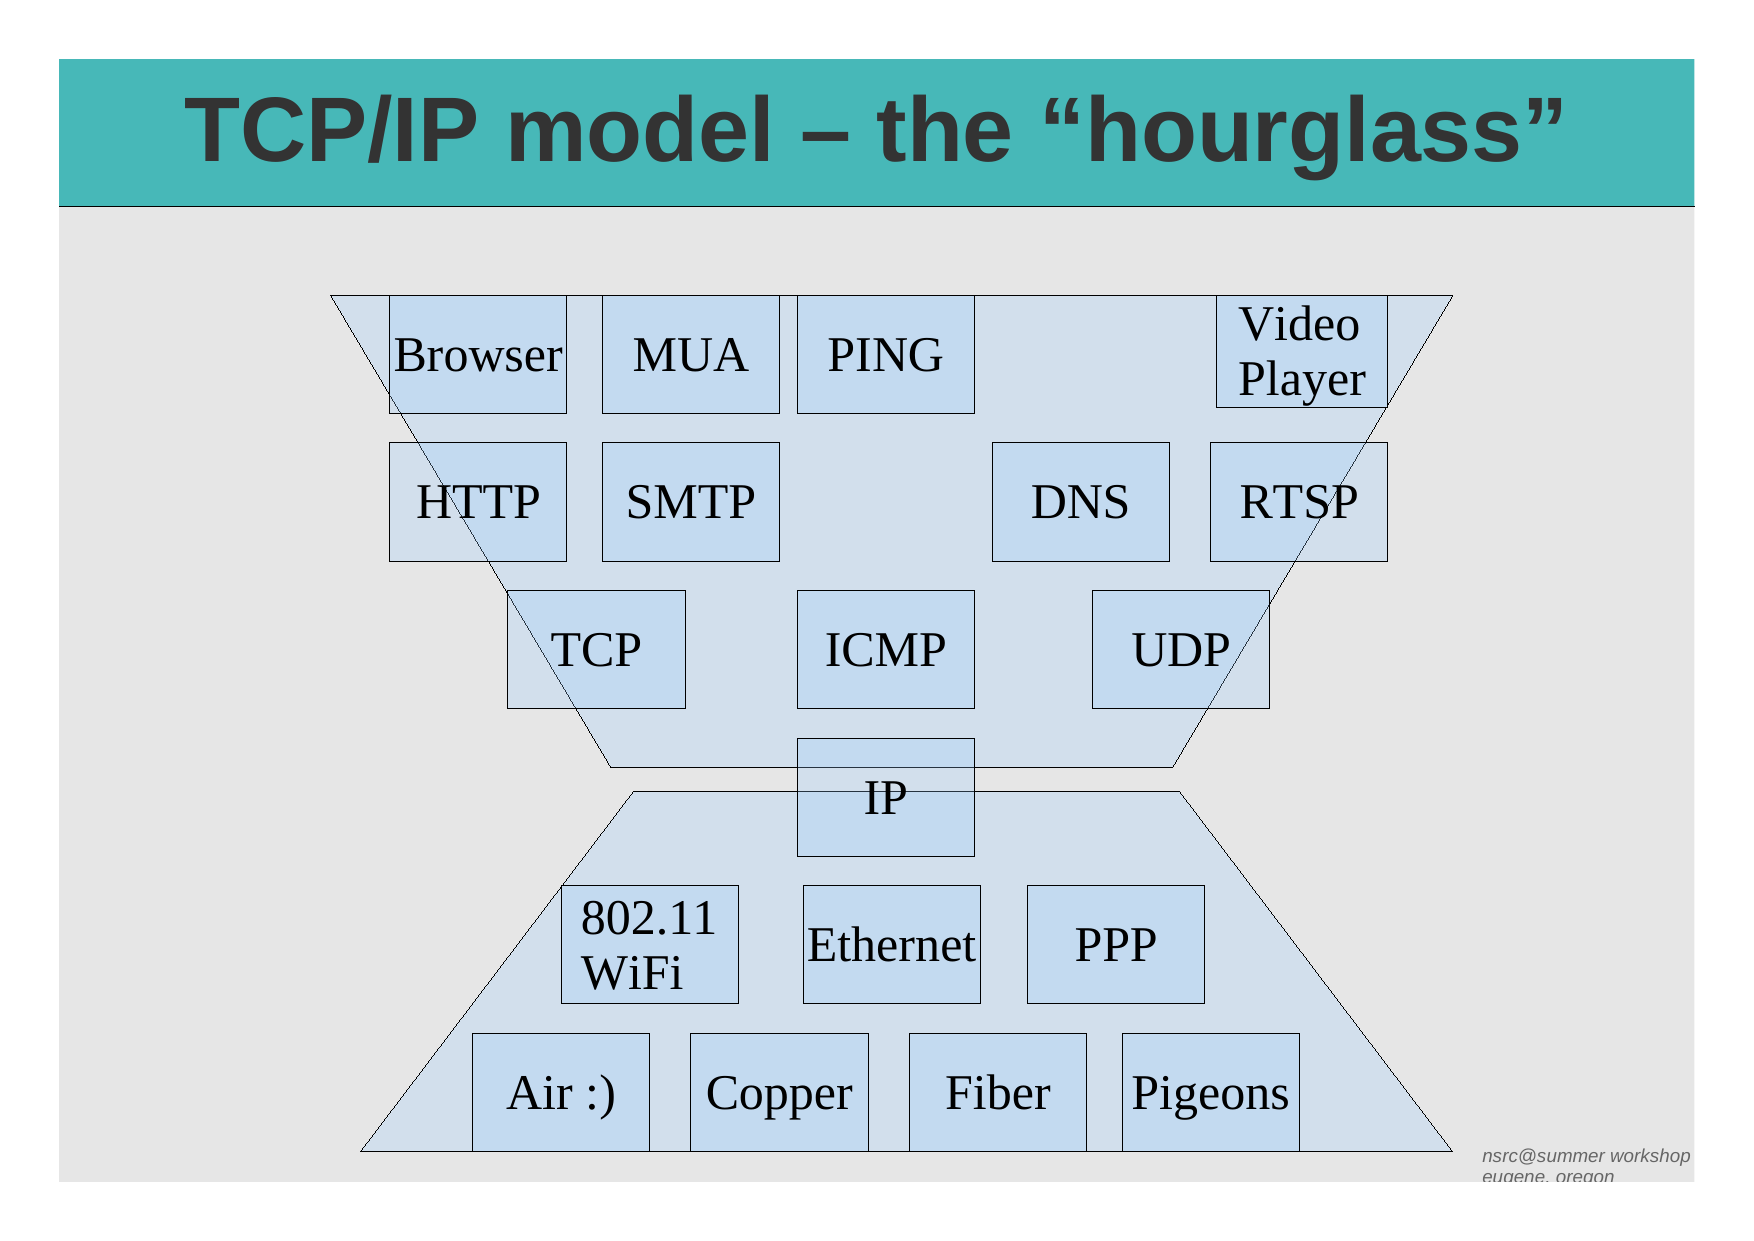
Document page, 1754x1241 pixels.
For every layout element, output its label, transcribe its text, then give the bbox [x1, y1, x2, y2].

text_box Video Player [1216, 295, 1388, 408]
text_box RTSP [1210, 442, 1388, 562]
text_box TCP [507, 590, 686, 709]
title TCP/IP model – the “hourglass” [179, 35, 1576, 224]
text_box PING [797, 295, 975, 414]
text_box IP [797, 738, 975, 857]
text_box MUA [602, 295, 780, 414]
text_box Fiber [909, 1033, 1087, 1152]
text_box Copper [690, 1033, 869, 1152]
text_box [330, 295, 389, 394]
text_box PPP [1027, 885, 1205, 1004]
text_box ICMP [797, 590, 975, 709]
text_box DNS [992, 442, 1170, 562]
text_box SMTP [602, 442, 780, 562]
text_box Pigeons [1122, 1033, 1300, 1152]
text_box Ethernet [803, 885, 981, 1004]
text_box Air :) [472, 1033, 650, 1152]
text_box HTTP [389, 442, 567, 562]
text_box [360, 791, 1453, 1152]
text_box UDP [1092, 590, 1270, 709]
text_box [401, 295, 1386, 768]
text_box [1388, 295, 1453, 405]
text_box 802.11 WiFi [561, 885, 739, 1004]
text_box Browser [389, 295, 567, 414]
